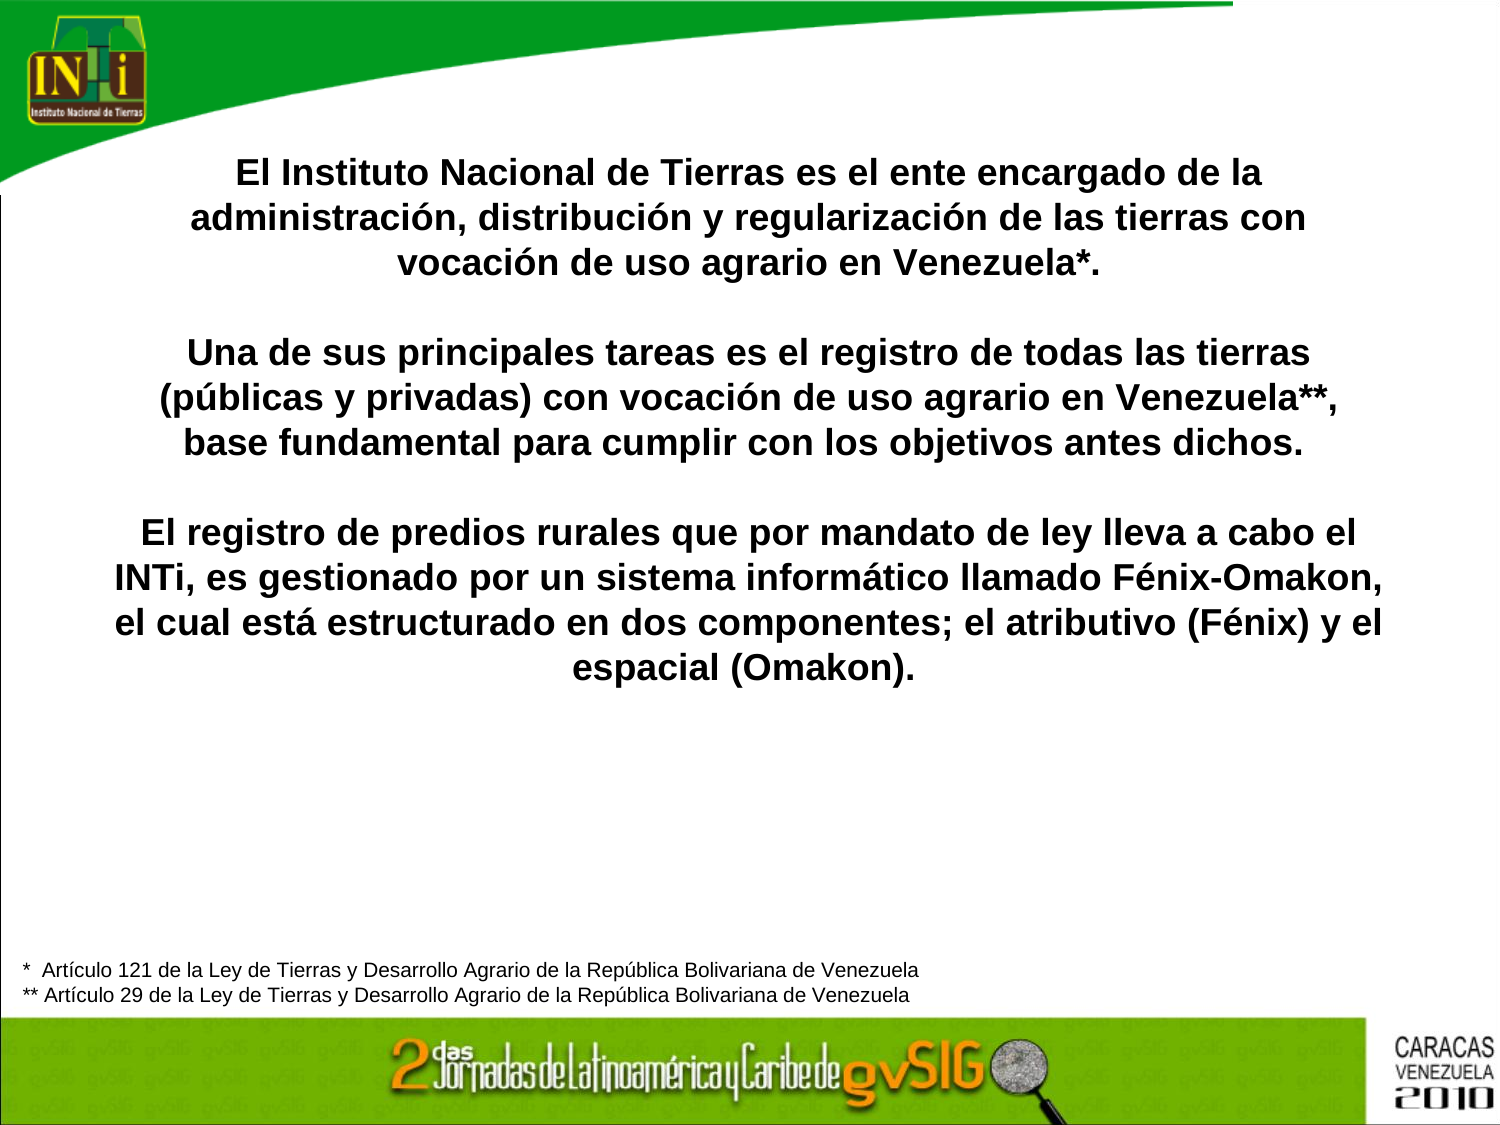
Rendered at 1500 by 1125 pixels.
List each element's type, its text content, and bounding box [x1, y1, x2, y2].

picture [0, 0, 1500, 1125]
text_box El Instituto Nacional de Tierras es el ente encargado de la administración, distribución y regularización de las tierras con vocación de uso agrario en Venezuela*. Una de sus principales tareas es el registro de todas las tierras (públicas y privadas) con vocación de uso agrario en Venezuela**, base fundamental para cumplir con los objetivos antes dichos. El registro de predios rurales que por mandato de ley lleva a cabo el INTi, es gestionado por un sistema informático llamado Fénix-Omakon, el cual está estructurado en dos componentes; el atributivo (Fénix) y el espacial (Omakon). [99, 139, 1400, 696]
text_box * Artículo 121 de la Ley de Tierras y Desarrollo Agrario de la República Bolivariana de Venezuela ** Artículo 29 de la Ley de Tierras y Desarrollo Agrario de la República Bolivariana de Venezuela [7, 949, 940, 1015]
